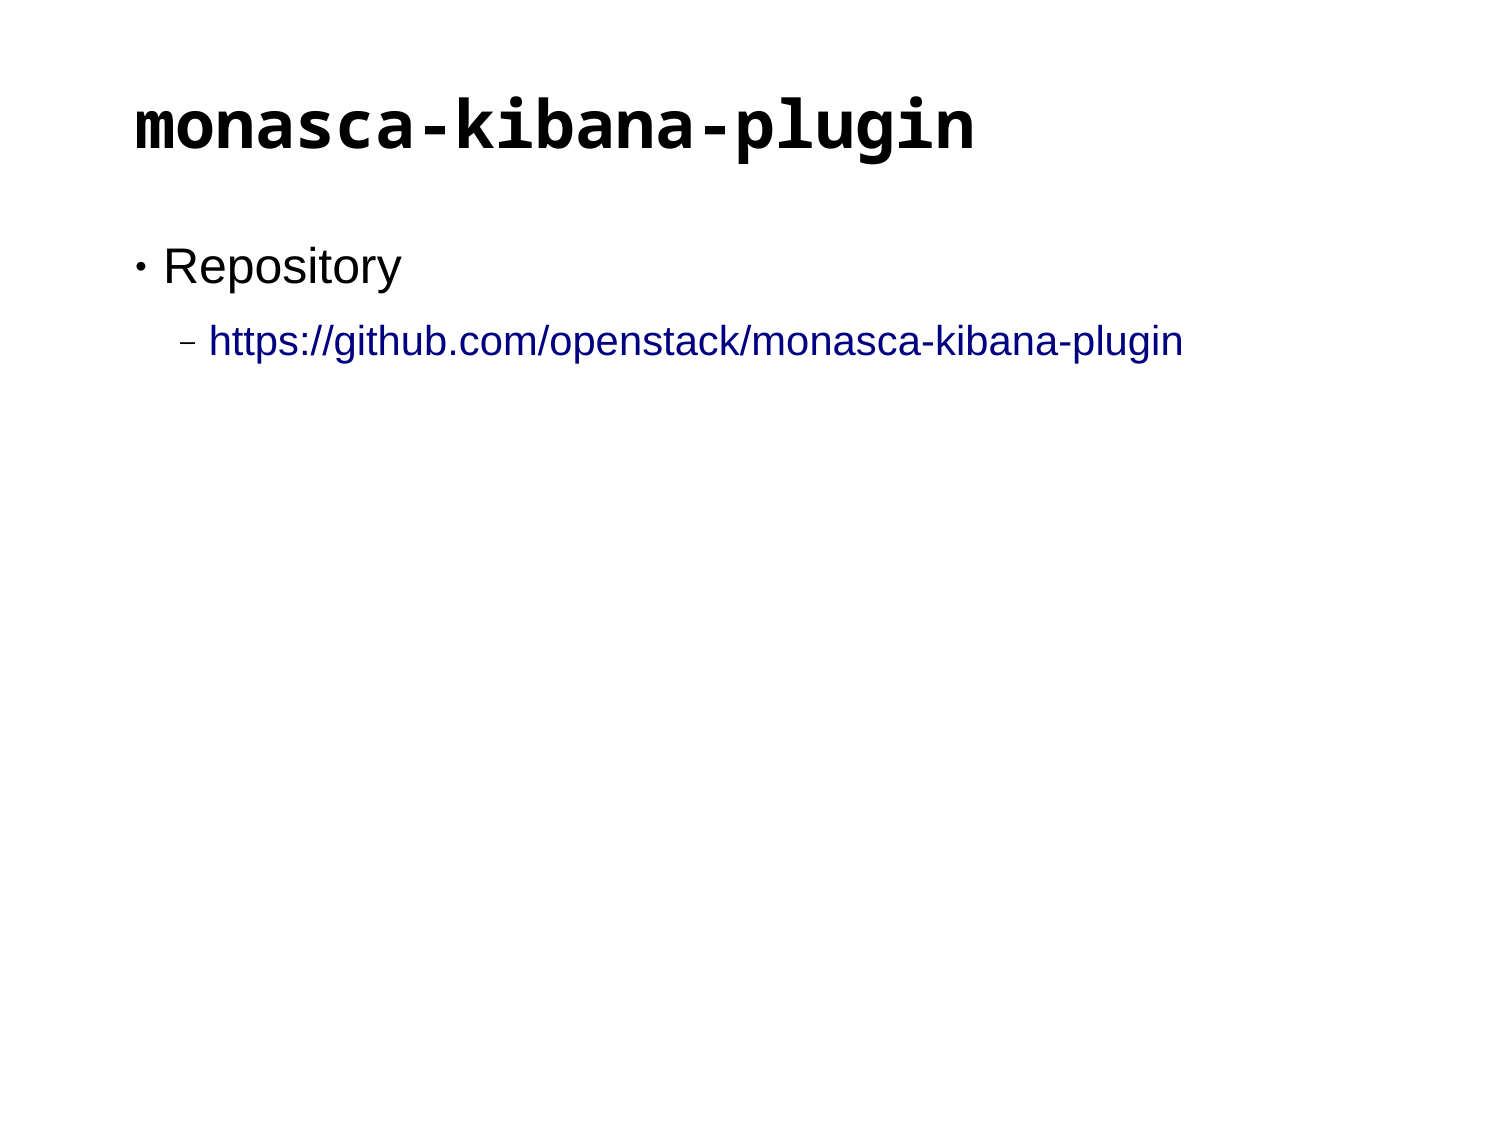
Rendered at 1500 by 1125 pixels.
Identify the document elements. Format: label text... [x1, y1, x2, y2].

title monasca-kibana-plugin [135, 41, 1372, 204]
list Repository https://github.com/openstack/monasca-kibana-plugin [135, 238, 1372, 892]
